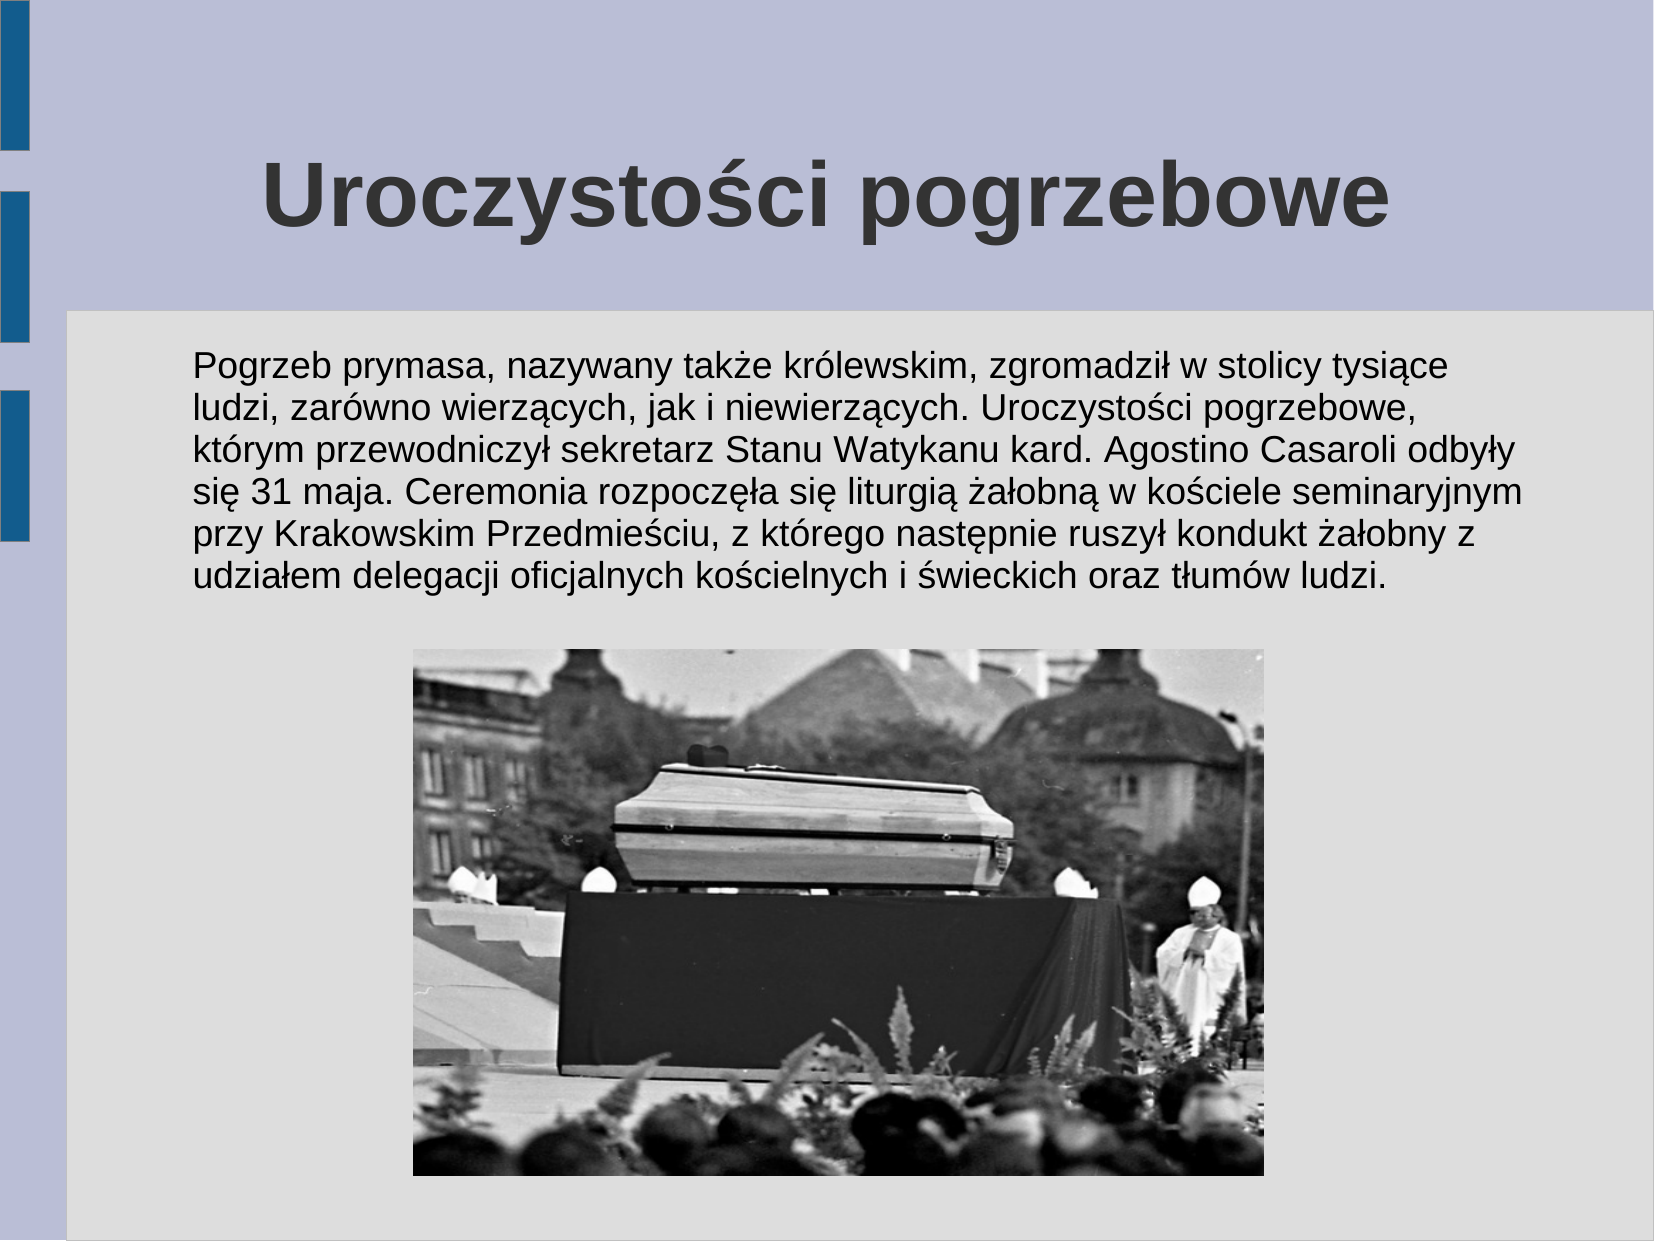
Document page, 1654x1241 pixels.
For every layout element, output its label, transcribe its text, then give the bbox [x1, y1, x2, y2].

title Uroczystości pogrzebowe [121, 91, 1534, 299]
list Pogrzeb prymasa, nazywany także królewskim, zgromadził w stolicy tysiące ludzi, zarówno wierzących, jak i niewierzących. Uroczystości pogrzebowe, którym przewodniczył sekretarz Stanu Watykanu kard. Agostino Casaroli odbyły się 31 maja. Ceremonia rozpoczęła się liturgią żałobną w kościele seminaryjnym przy Krakowskim Przedmieściu, z którego następnie ruszył kondukt żałobny z udziałem delegacji oficjalnych kościelnych i świeckich oraz tłumów ludzi. [121, 344, 1534, 1127]
picture [413, 649, 1264, 1176]
